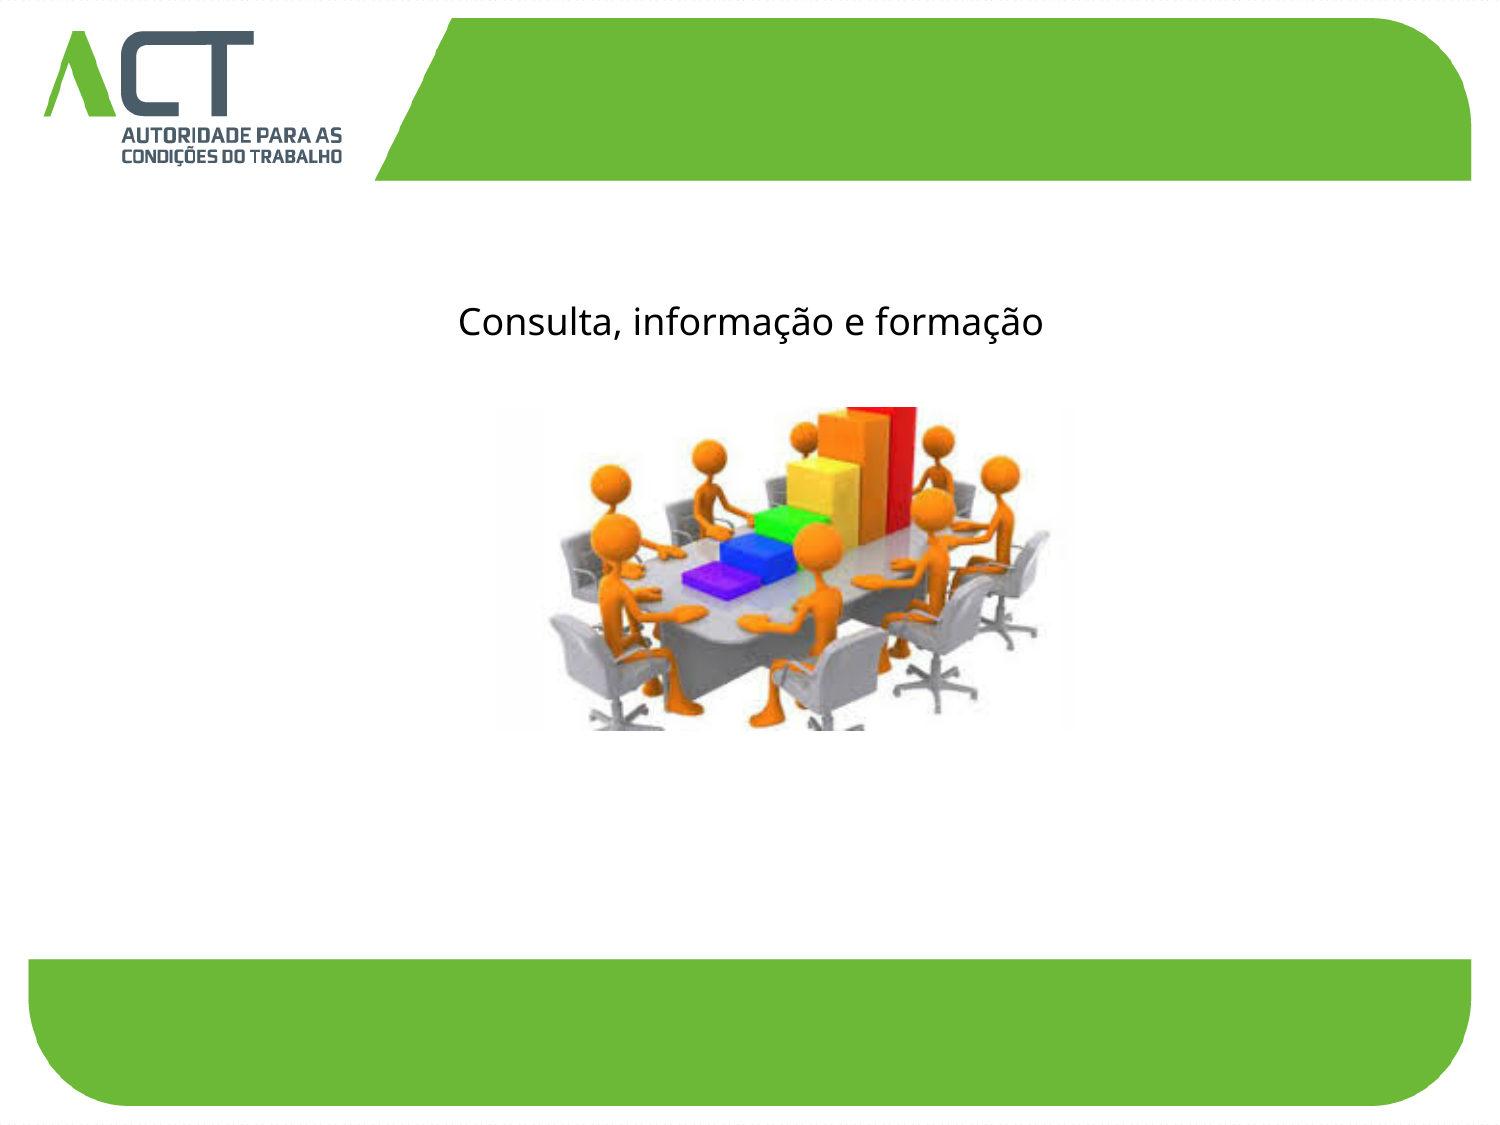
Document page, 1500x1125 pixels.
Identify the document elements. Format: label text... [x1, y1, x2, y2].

picture [497, 407, 1074, 731]
text_box Consulta, informação e formação [442, 290, 1128, 352]
